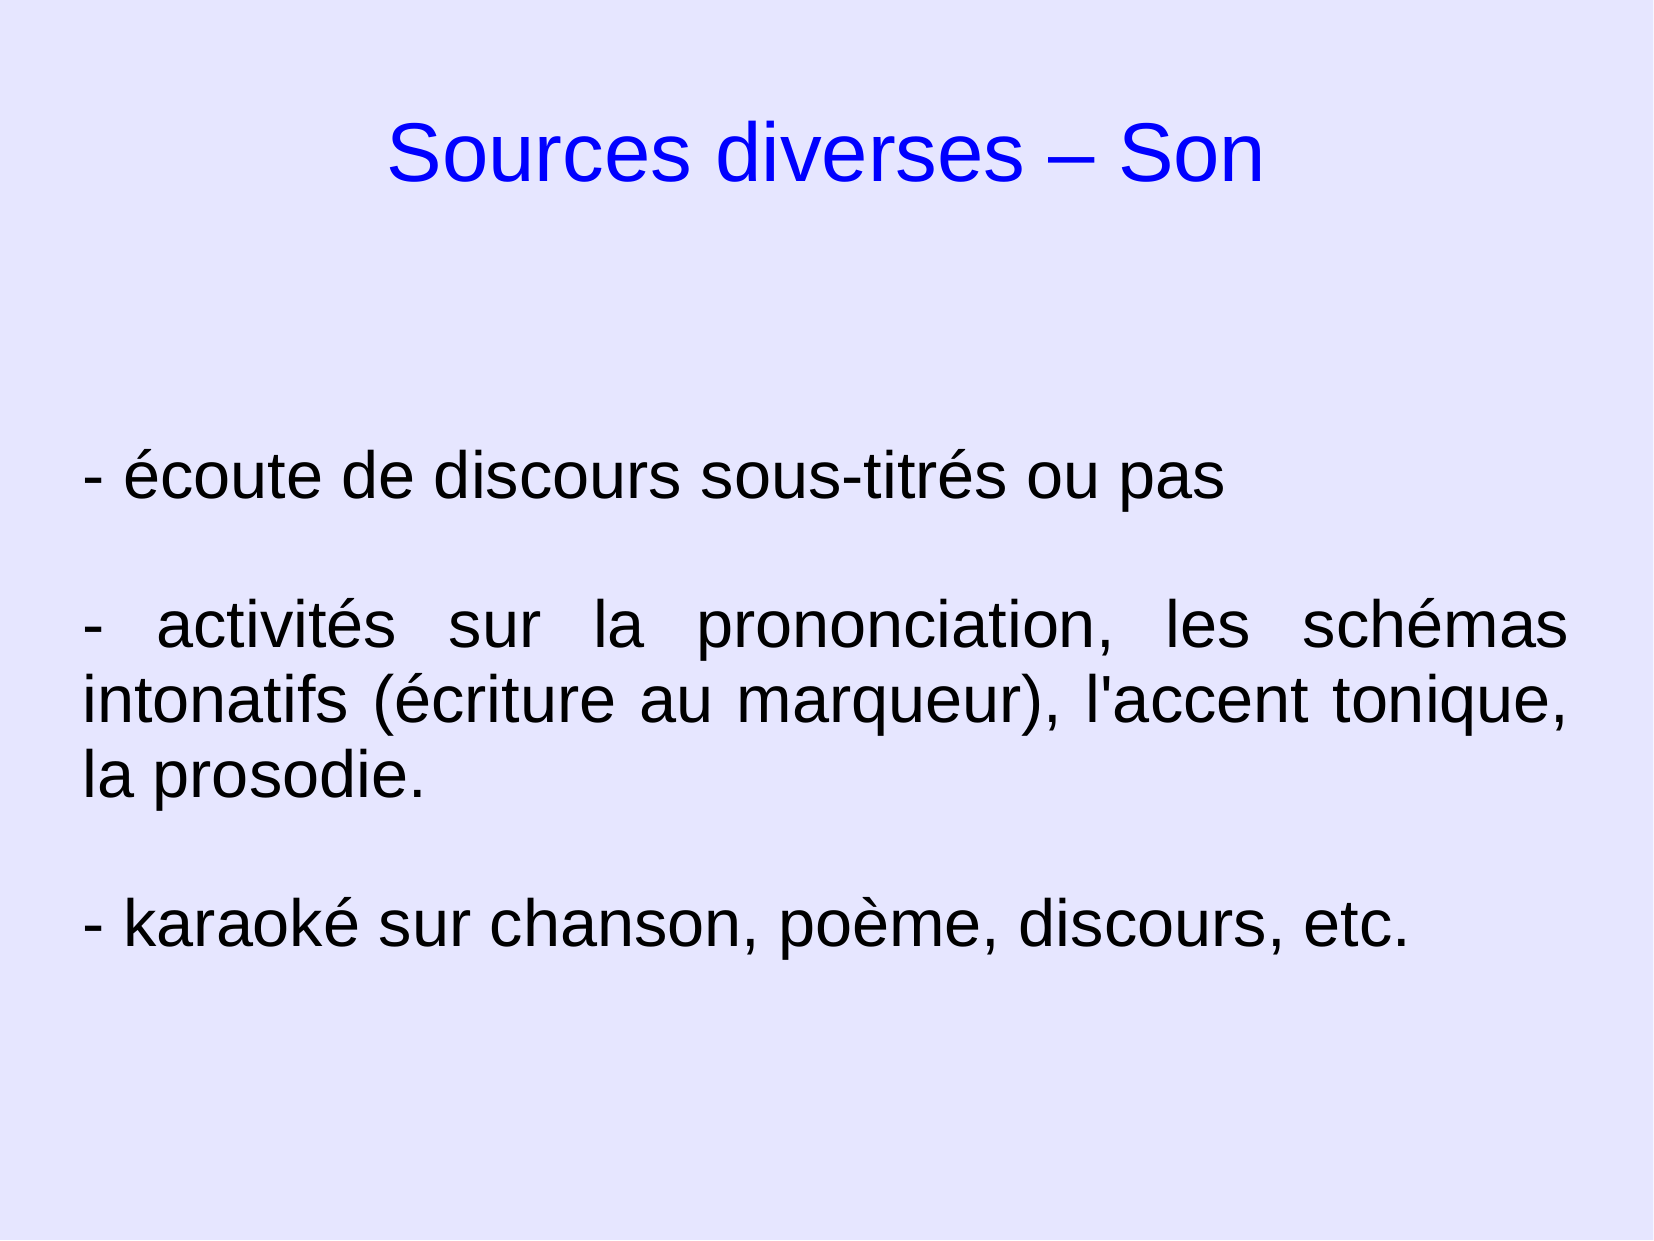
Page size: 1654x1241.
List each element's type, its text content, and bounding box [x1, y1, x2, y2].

title Sources diverses – Son [82, 56, 1571, 250]
subtitle - écoute de discours sous-titrés ou pas - activités sur la prononciation, les schémas intonatifs (écriture au marqueur), l'accent tonique, la prosodie. - karaoké sur chanson, poème, discours, etc. [82, 297, 1571, 1102]
